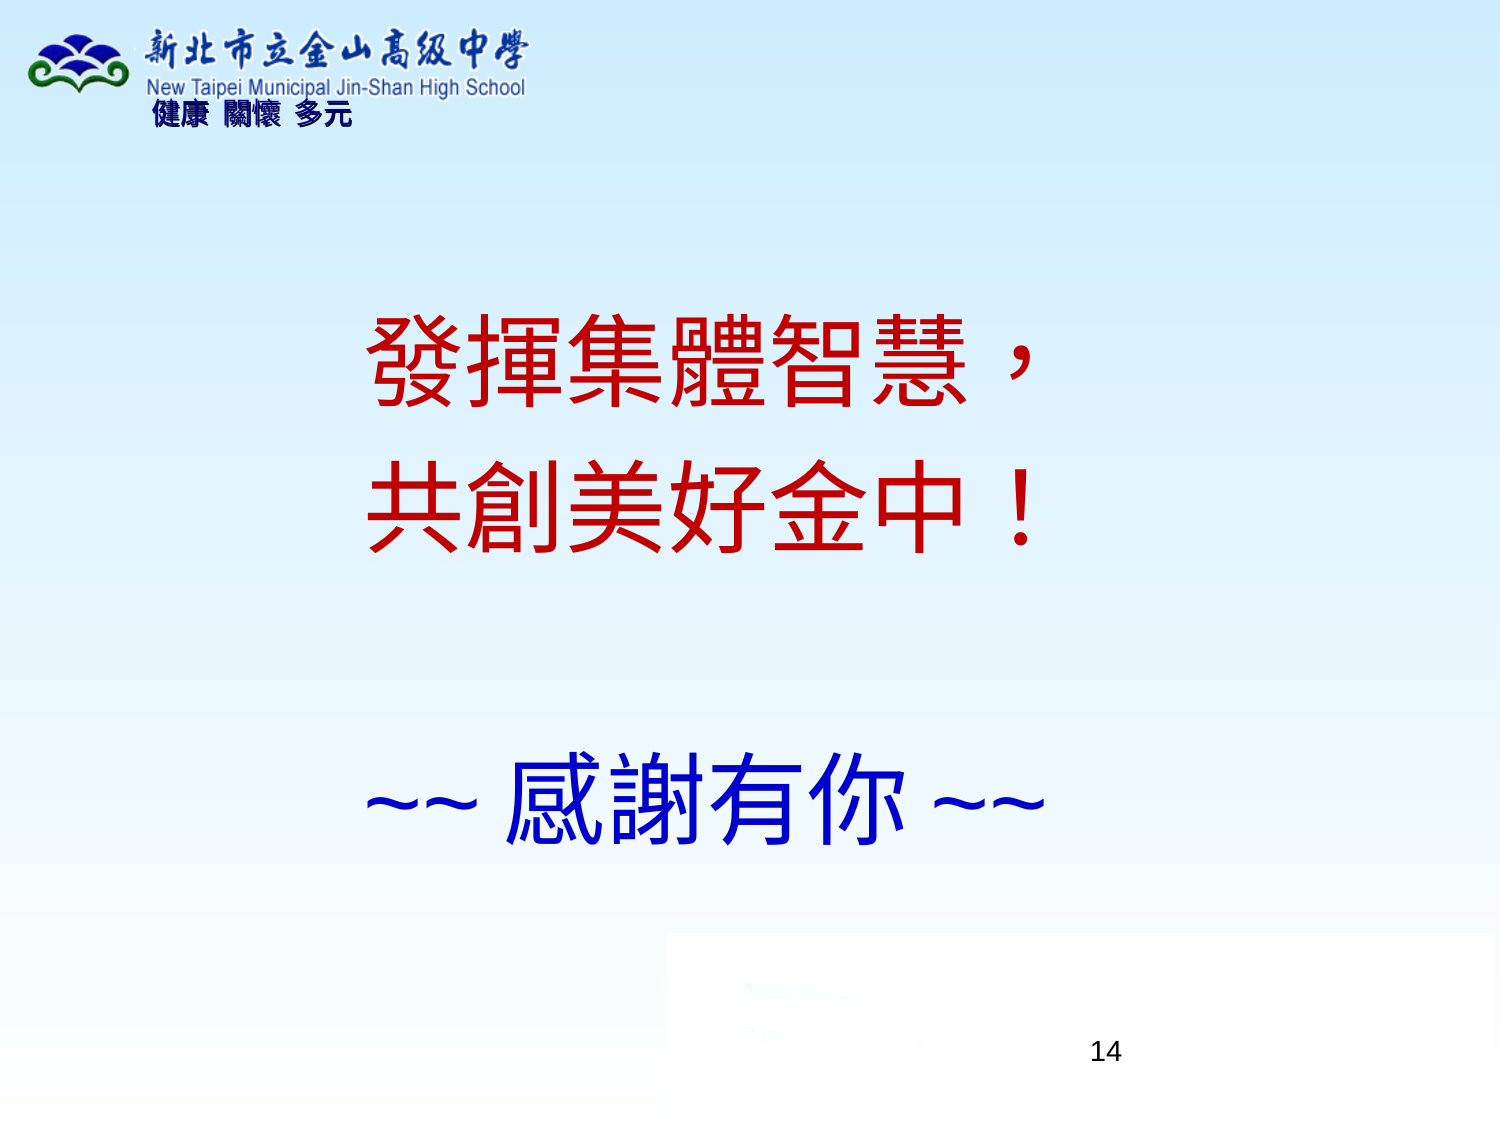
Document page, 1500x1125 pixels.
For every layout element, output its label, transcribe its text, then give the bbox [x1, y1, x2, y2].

list 發揮集體智慧， 共創美好金中！ ~~感謝有你~~ [348, 290, 1365, 870]
text_box [1074, 1024, 1426, 1103]
